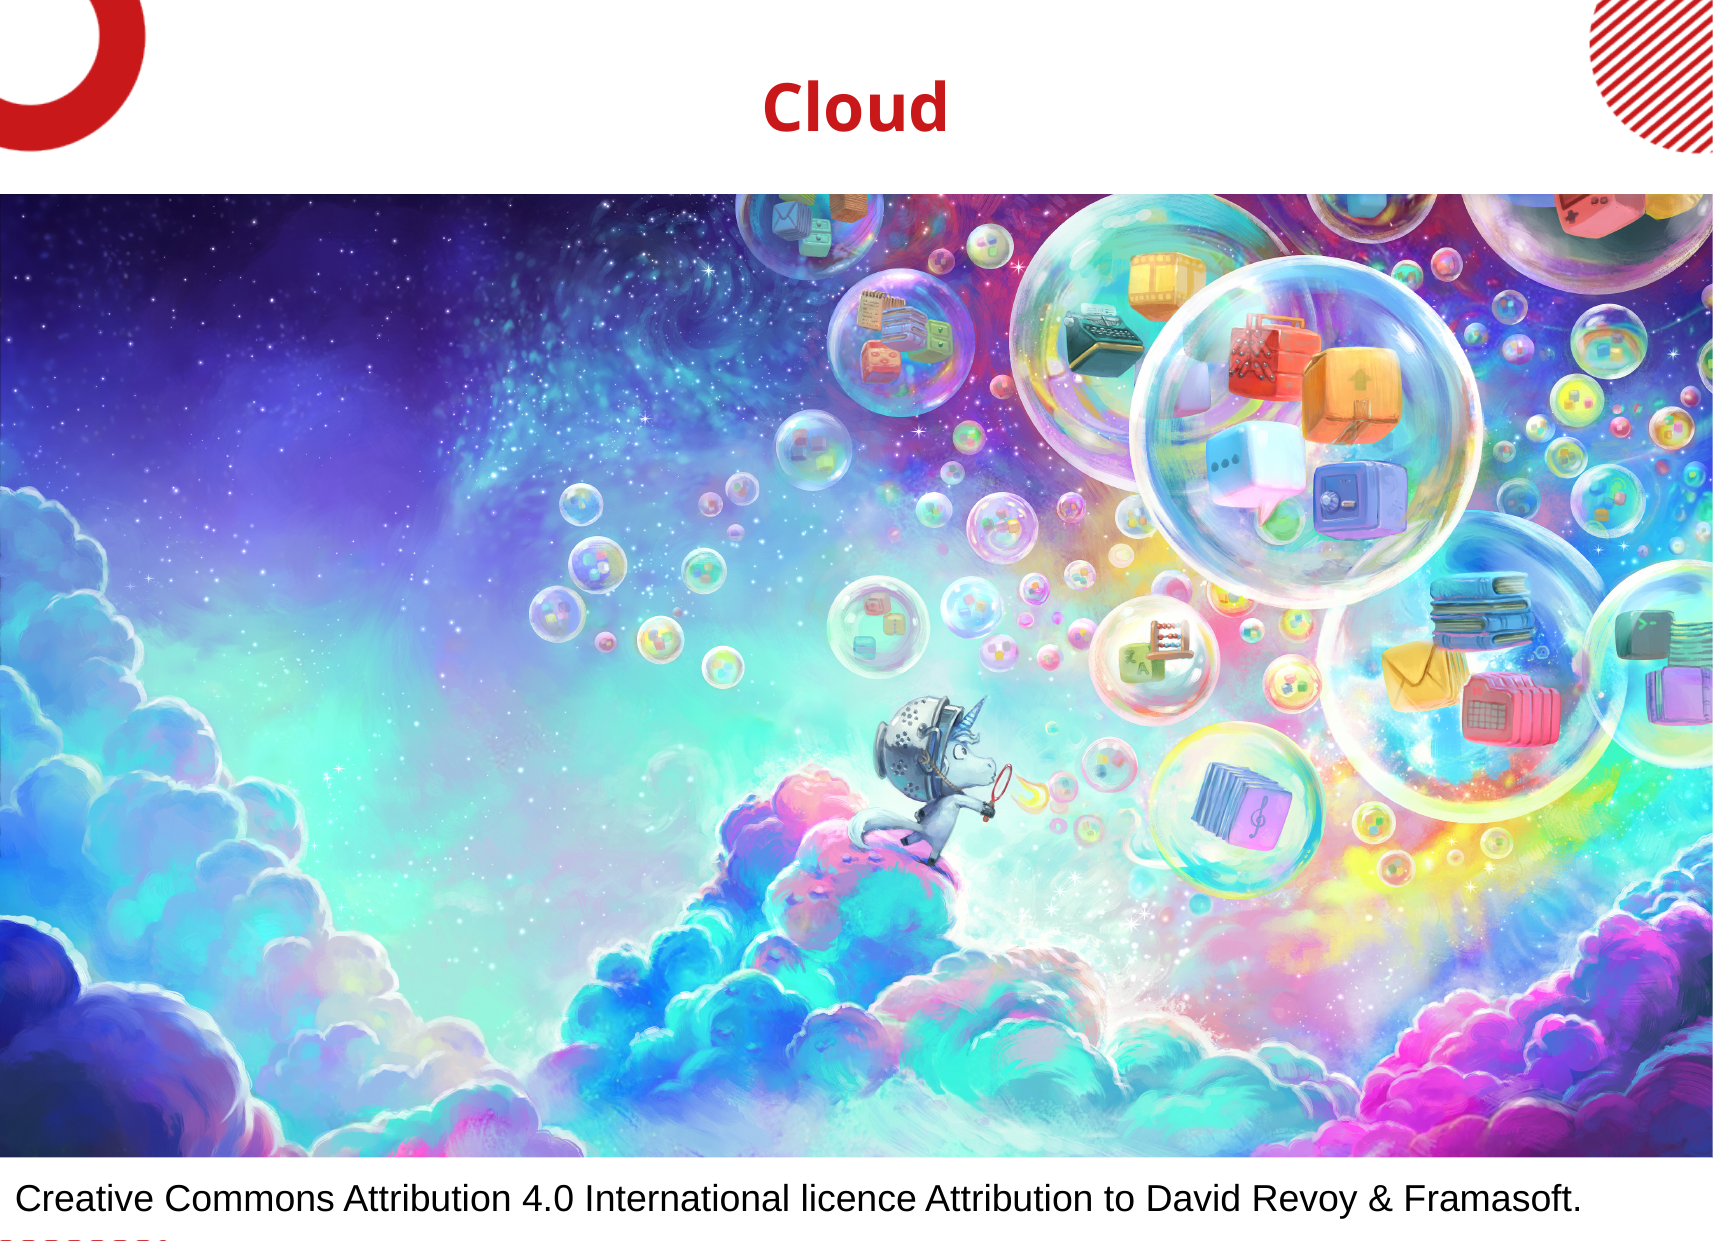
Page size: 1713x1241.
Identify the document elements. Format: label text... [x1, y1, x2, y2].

picture [0, 0, 1713, 1157]
title Cloud [85, 2, 1627, 194]
text_box Creative Commons Attribution 4.0 International licence Attribution to David Revoy & Framasoft. [0, 1157, 1713, 1241]
